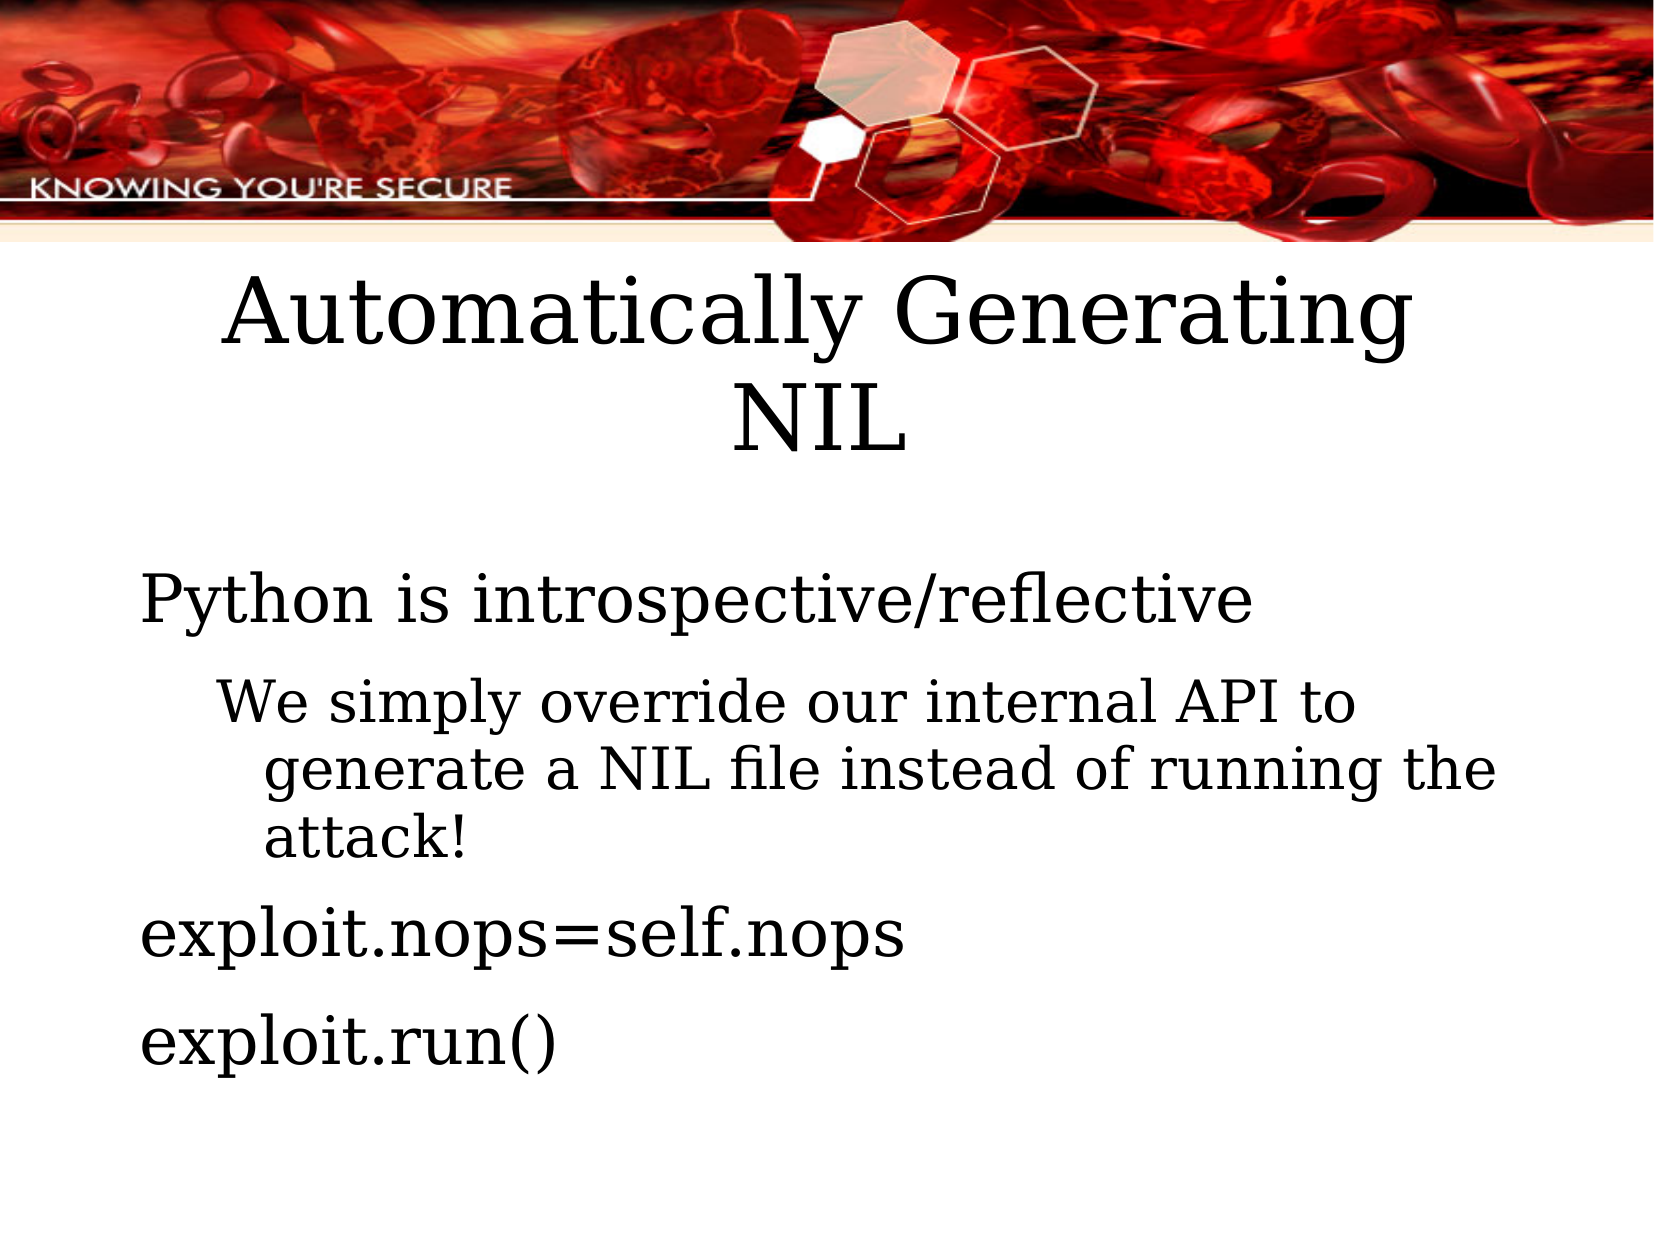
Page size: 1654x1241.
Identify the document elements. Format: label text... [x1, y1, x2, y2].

picture [0, 0, 1654, 242]
list Python is introspective/reflective We simply override our internal API to generate a NIL file instead of running the attack! exploit.nops=self.nops exploit.run() [121, 560, 1534, 1127]
title Automatically Generating NIL [113, 258, 1526, 473]
